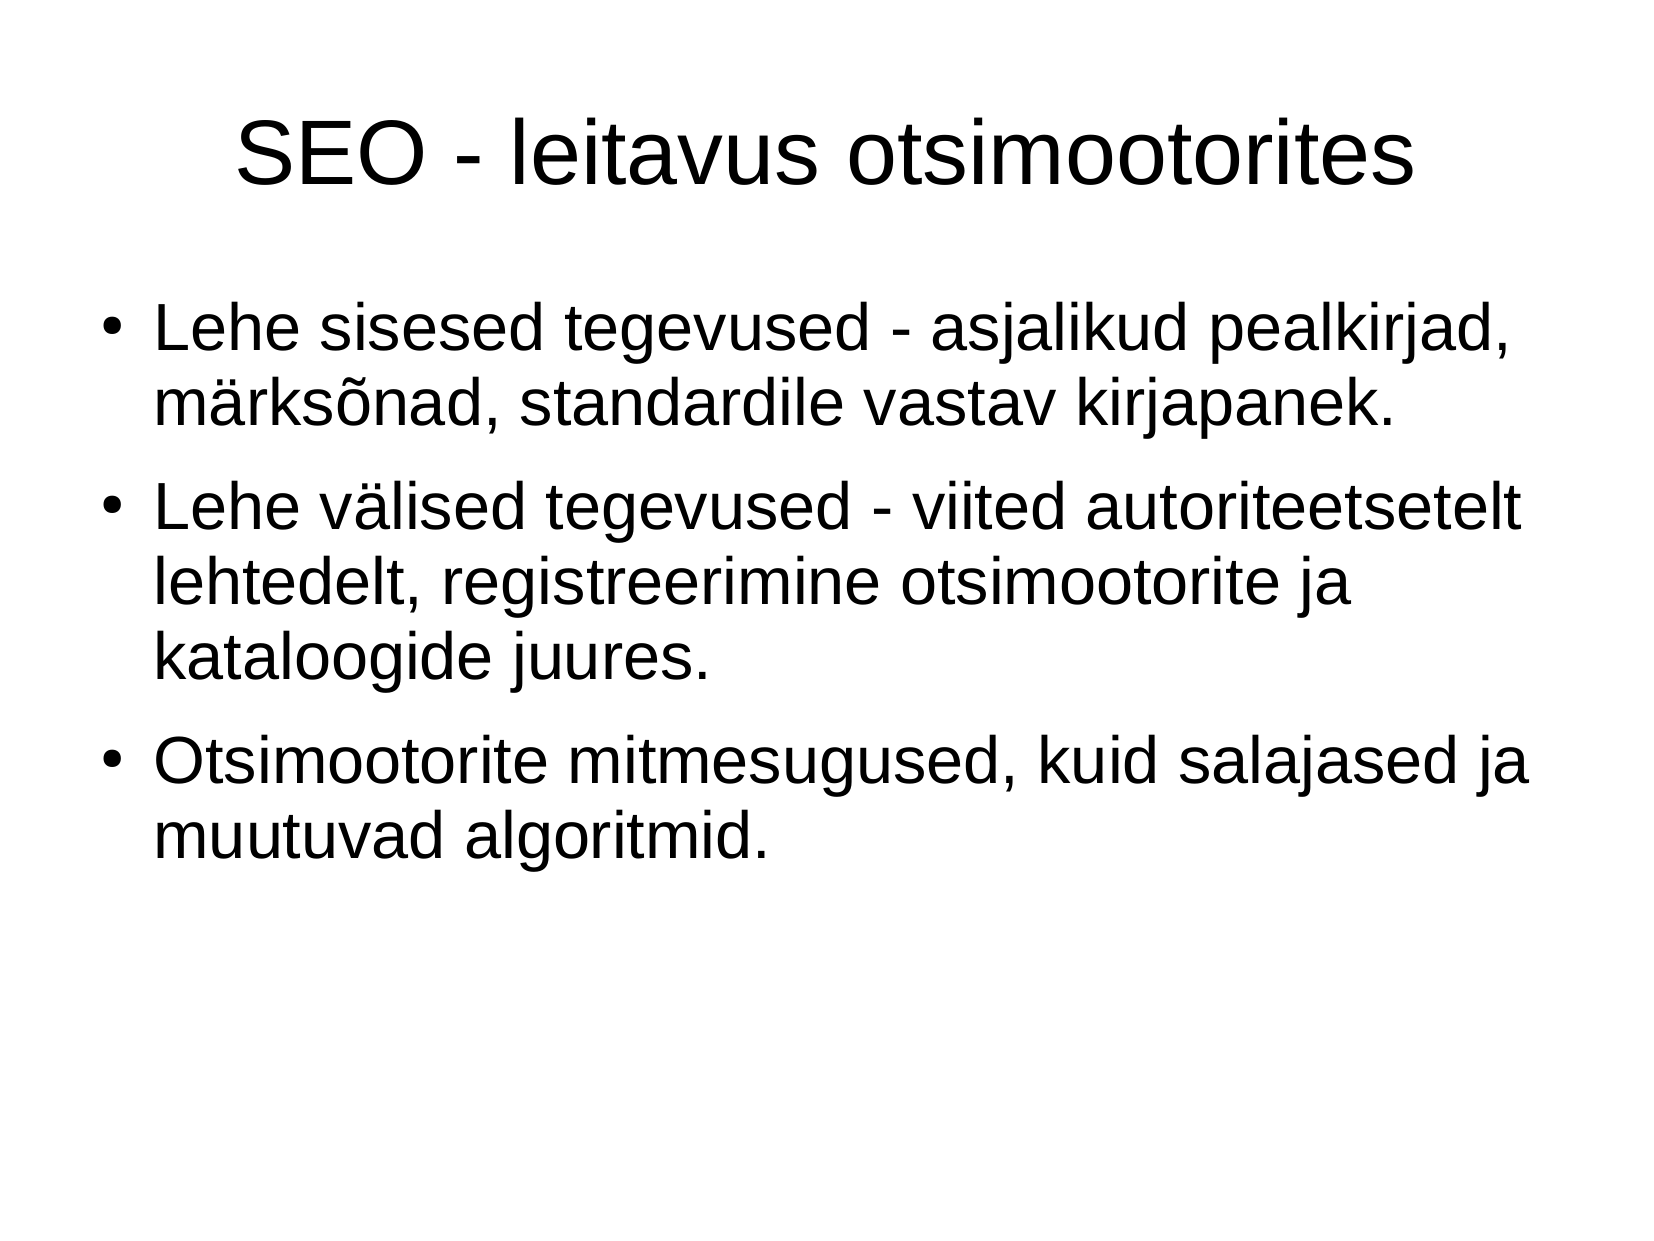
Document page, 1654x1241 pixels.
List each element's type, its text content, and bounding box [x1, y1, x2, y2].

list Lehe sisesed tegevused - asjalikud pealkirjad, märksõnad, standardile vastav kirjapanek. Lehe välised tegevused - viited autoriteetsetelt lehtedelt, registreerimine otsimootorite ja kataloogide juures. Otsimootorite mitmesugused, kuid salajased ja muutuvad algoritmid. [82, 290, 1571, 1094]
title SEO - leitavus otsimootorites [82, 56, 1571, 250]
